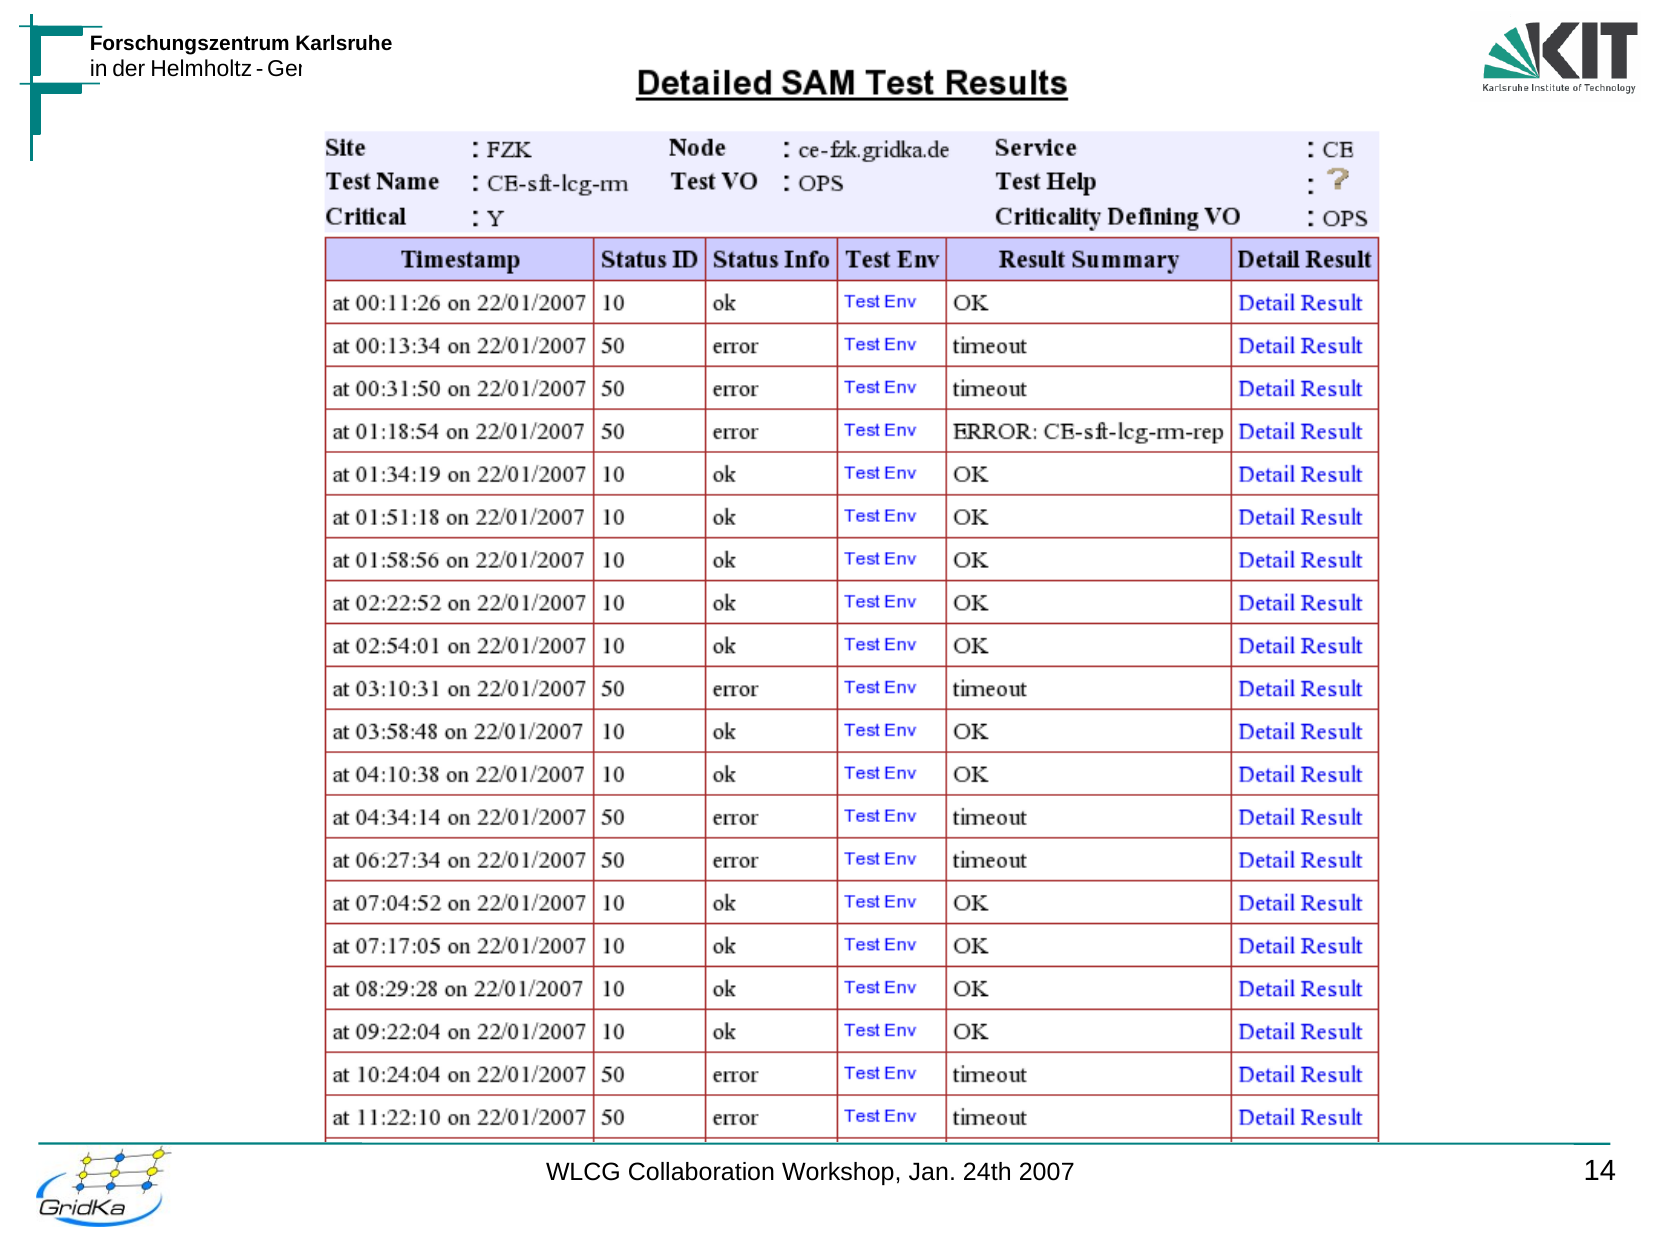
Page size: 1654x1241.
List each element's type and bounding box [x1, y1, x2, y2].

picture [36, 1145, 172, 1227]
picture [302, 58, 1404, 1142]
picture [1470, 11, 1641, 102]
